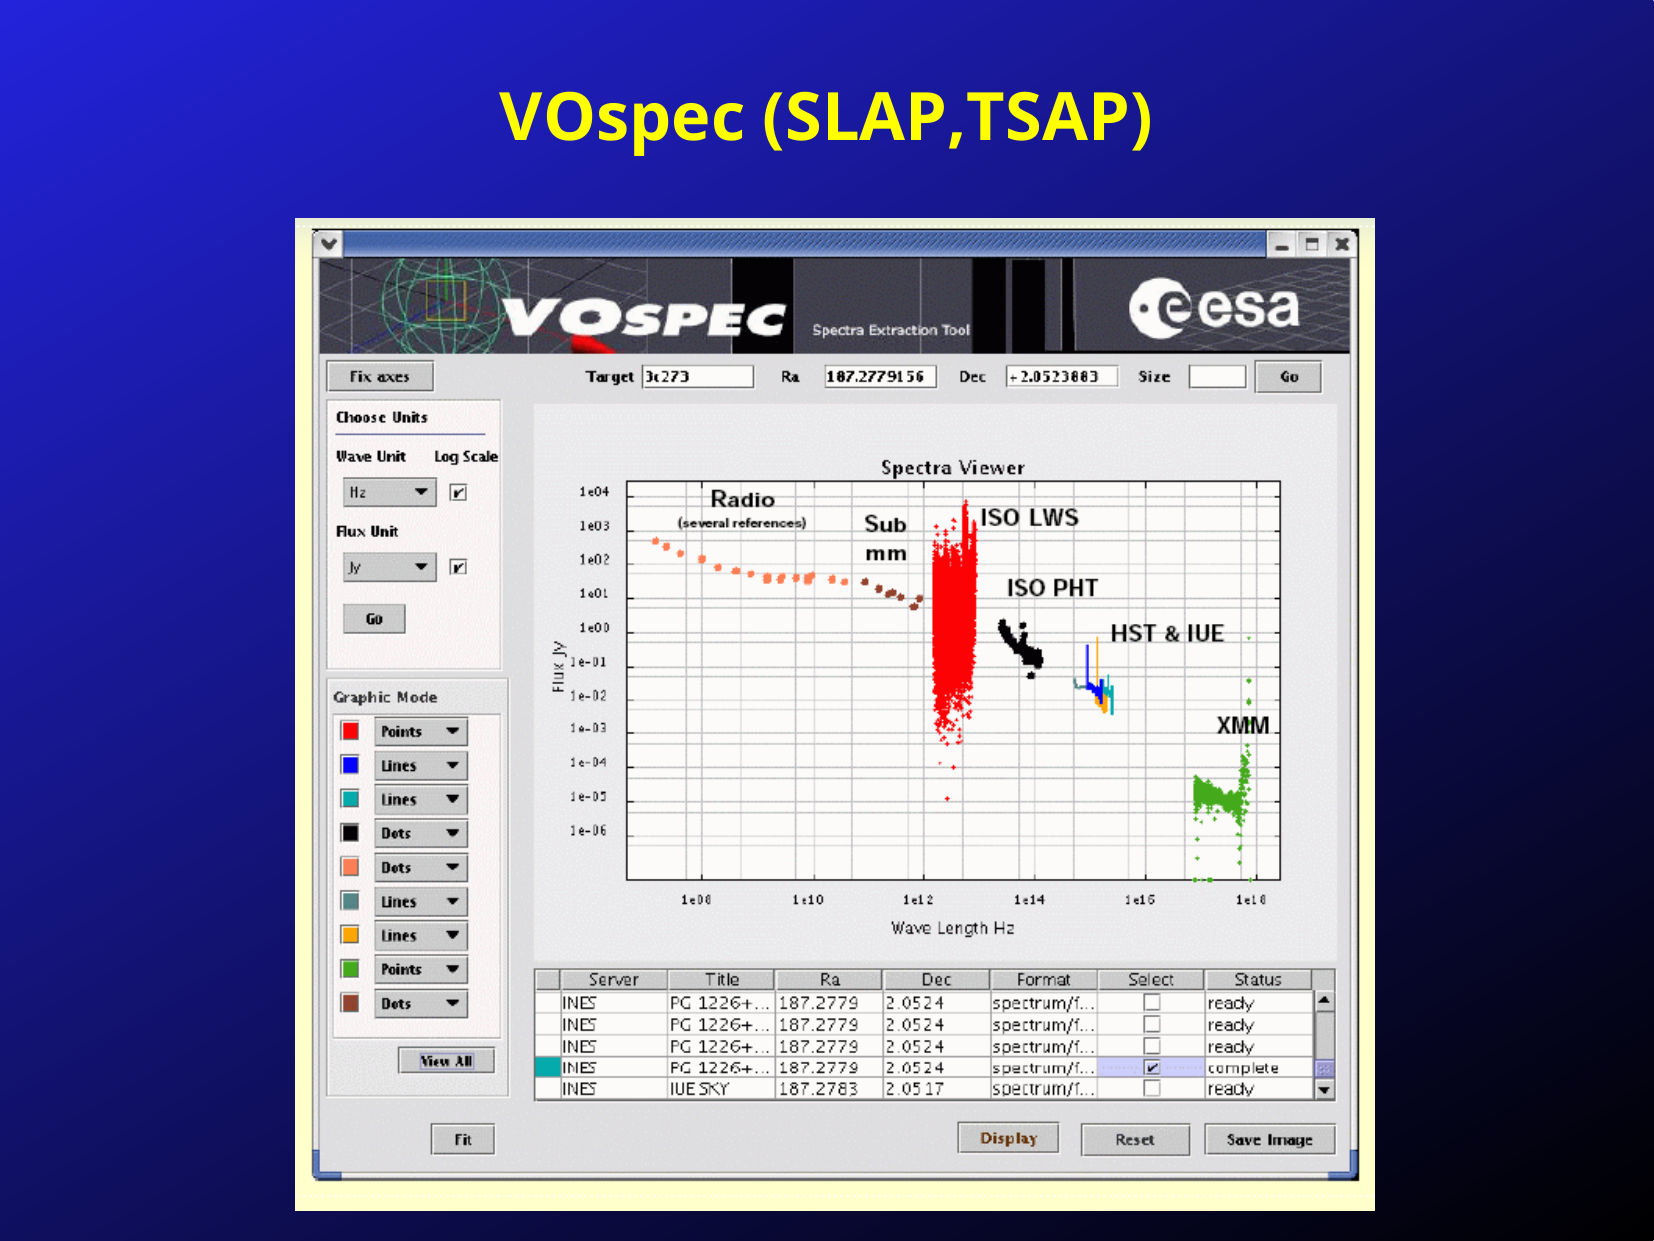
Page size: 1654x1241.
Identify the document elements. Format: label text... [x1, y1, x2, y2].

title VOspec (SLAP,TSAP) [82, 49, 1571, 178]
picture [295, 218, 1375, 1211]
